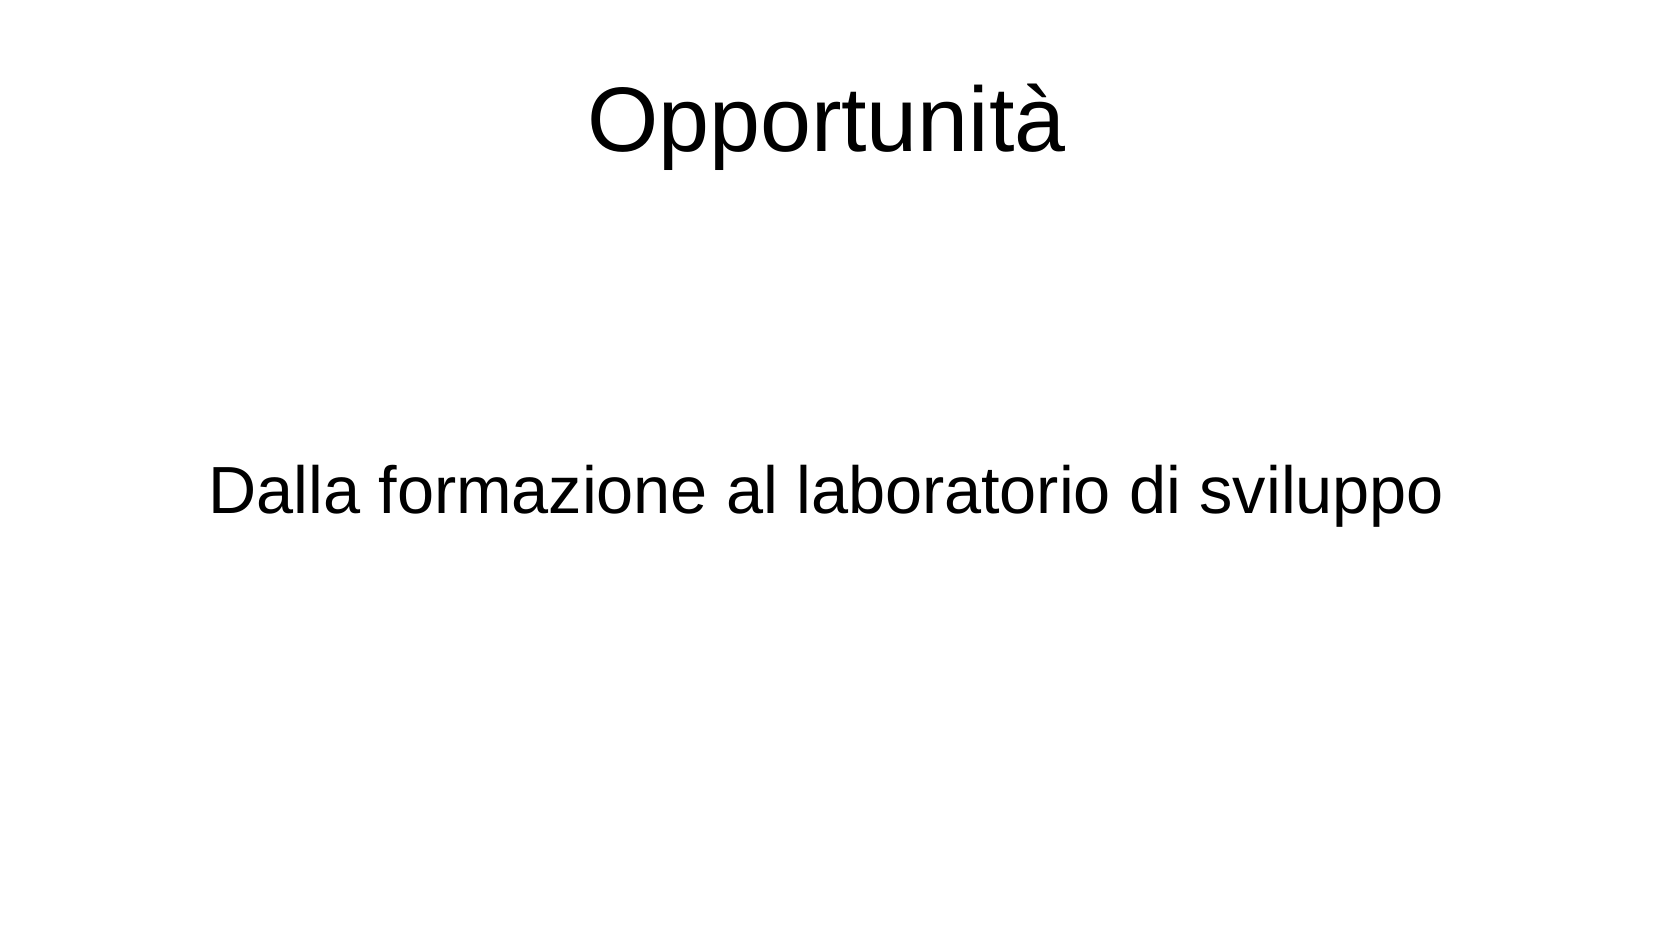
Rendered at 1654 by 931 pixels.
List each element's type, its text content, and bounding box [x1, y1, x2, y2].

subtitle Dalla formazione al laboratorio di sviluppo [82, 217, 1571, 758]
title Opportunità [82, 37, 1571, 193]
